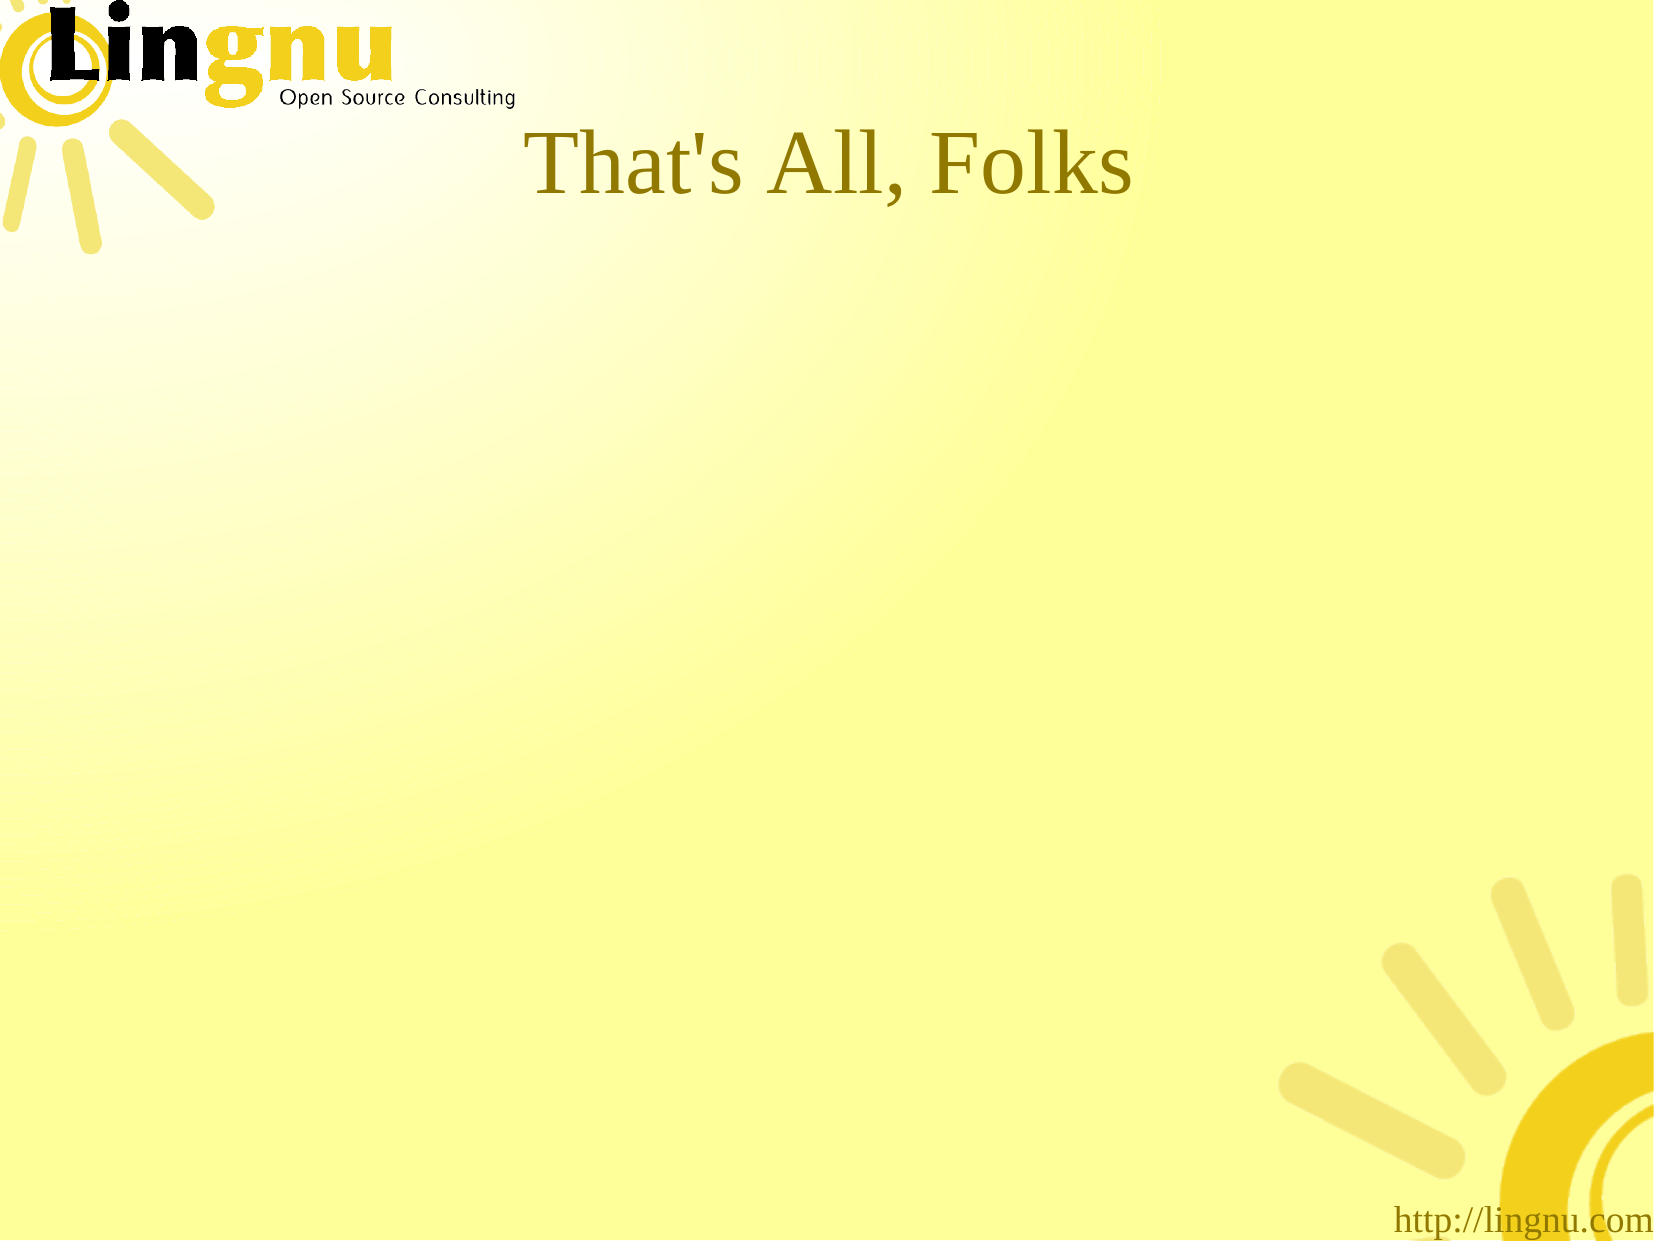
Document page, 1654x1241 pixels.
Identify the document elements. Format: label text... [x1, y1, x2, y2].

picture [1256, 871, 1654, 1241]
title That's All, Folks [123, 58, 1536, 266]
picture [0, 0, 516, 256]
